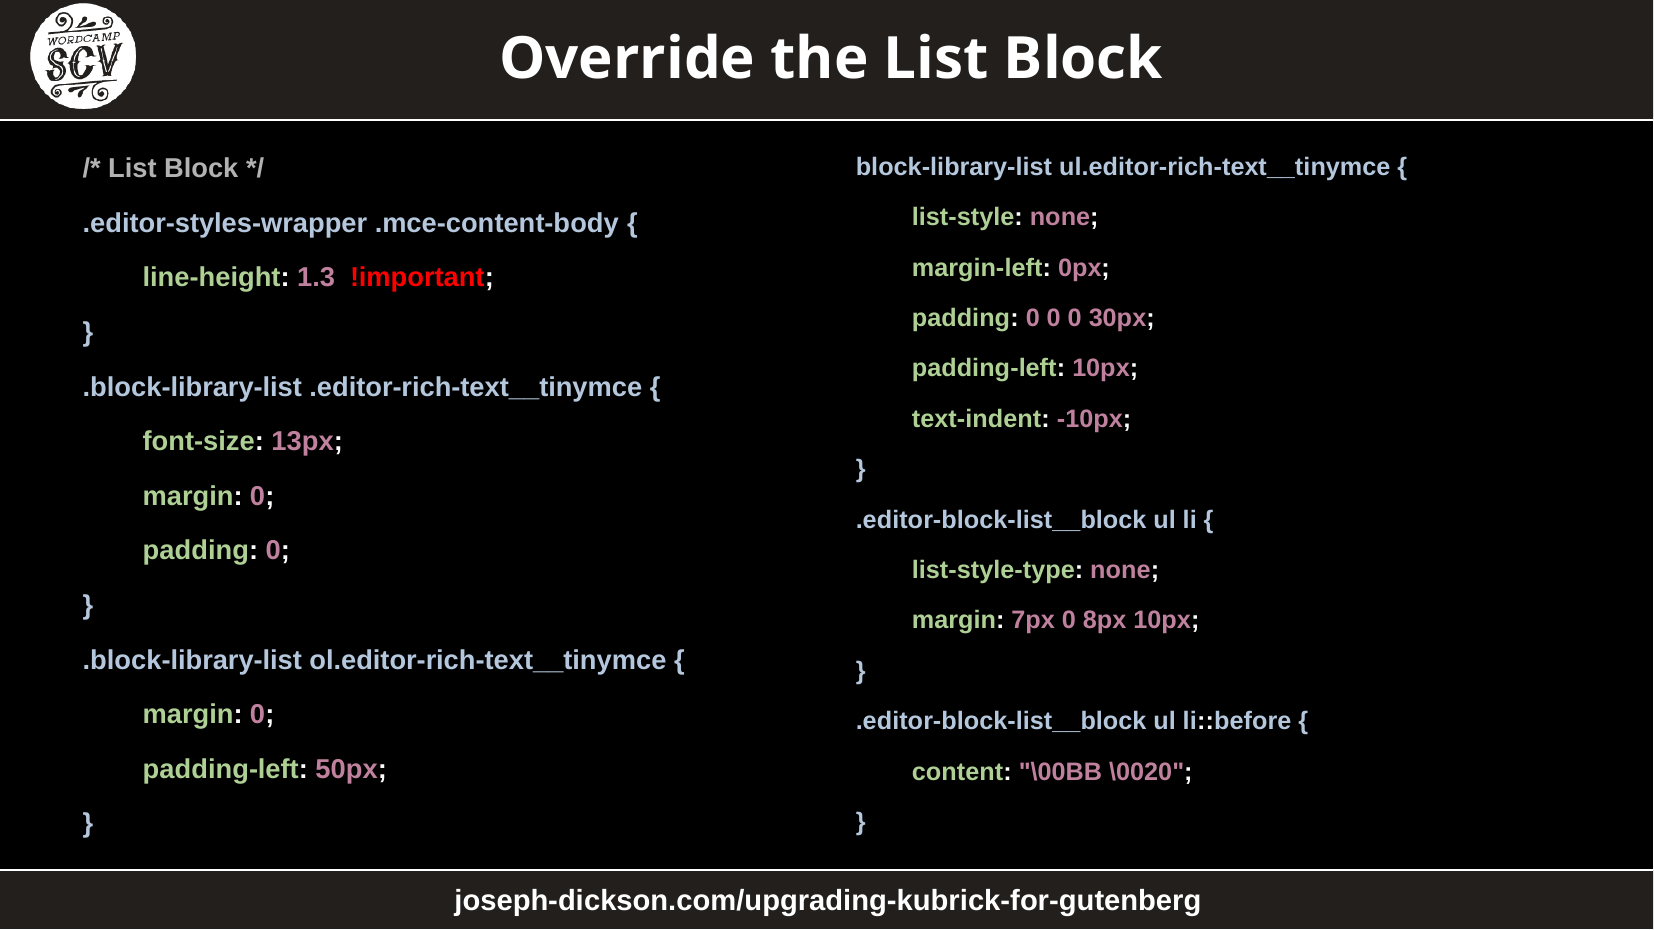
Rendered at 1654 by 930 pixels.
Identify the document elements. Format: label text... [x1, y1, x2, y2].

list block-library-list ul.editor-rich-text__tinymce { list-style: none; margin-left: 0px; padding: 0 0 0 30px; padding-left: 10px; text-indent: -10px; } .editor-block-list__block ul li { list-style-type: none; margin: 7px 0 8px 10px; } .editor-block-list__block ul li::before { content: "\00BB \0020"; } [855, 152, 1561, 841]
picture [30, 3, 87, 109]
list /* List Block */ .editor-styles-wrapper .mce-content-body { line-height: 1.3 !important; } .block-library-list .editor-rich-text__tinymce { font-size: 13px; margin: 0; padding: 0; } .block-library-list ol.editor-rich-text__tinymce { margin: 0; padding-left: 50px; } [82, 152, 809, 841]
title Override the List Block [87, 0, 1576, 134]
